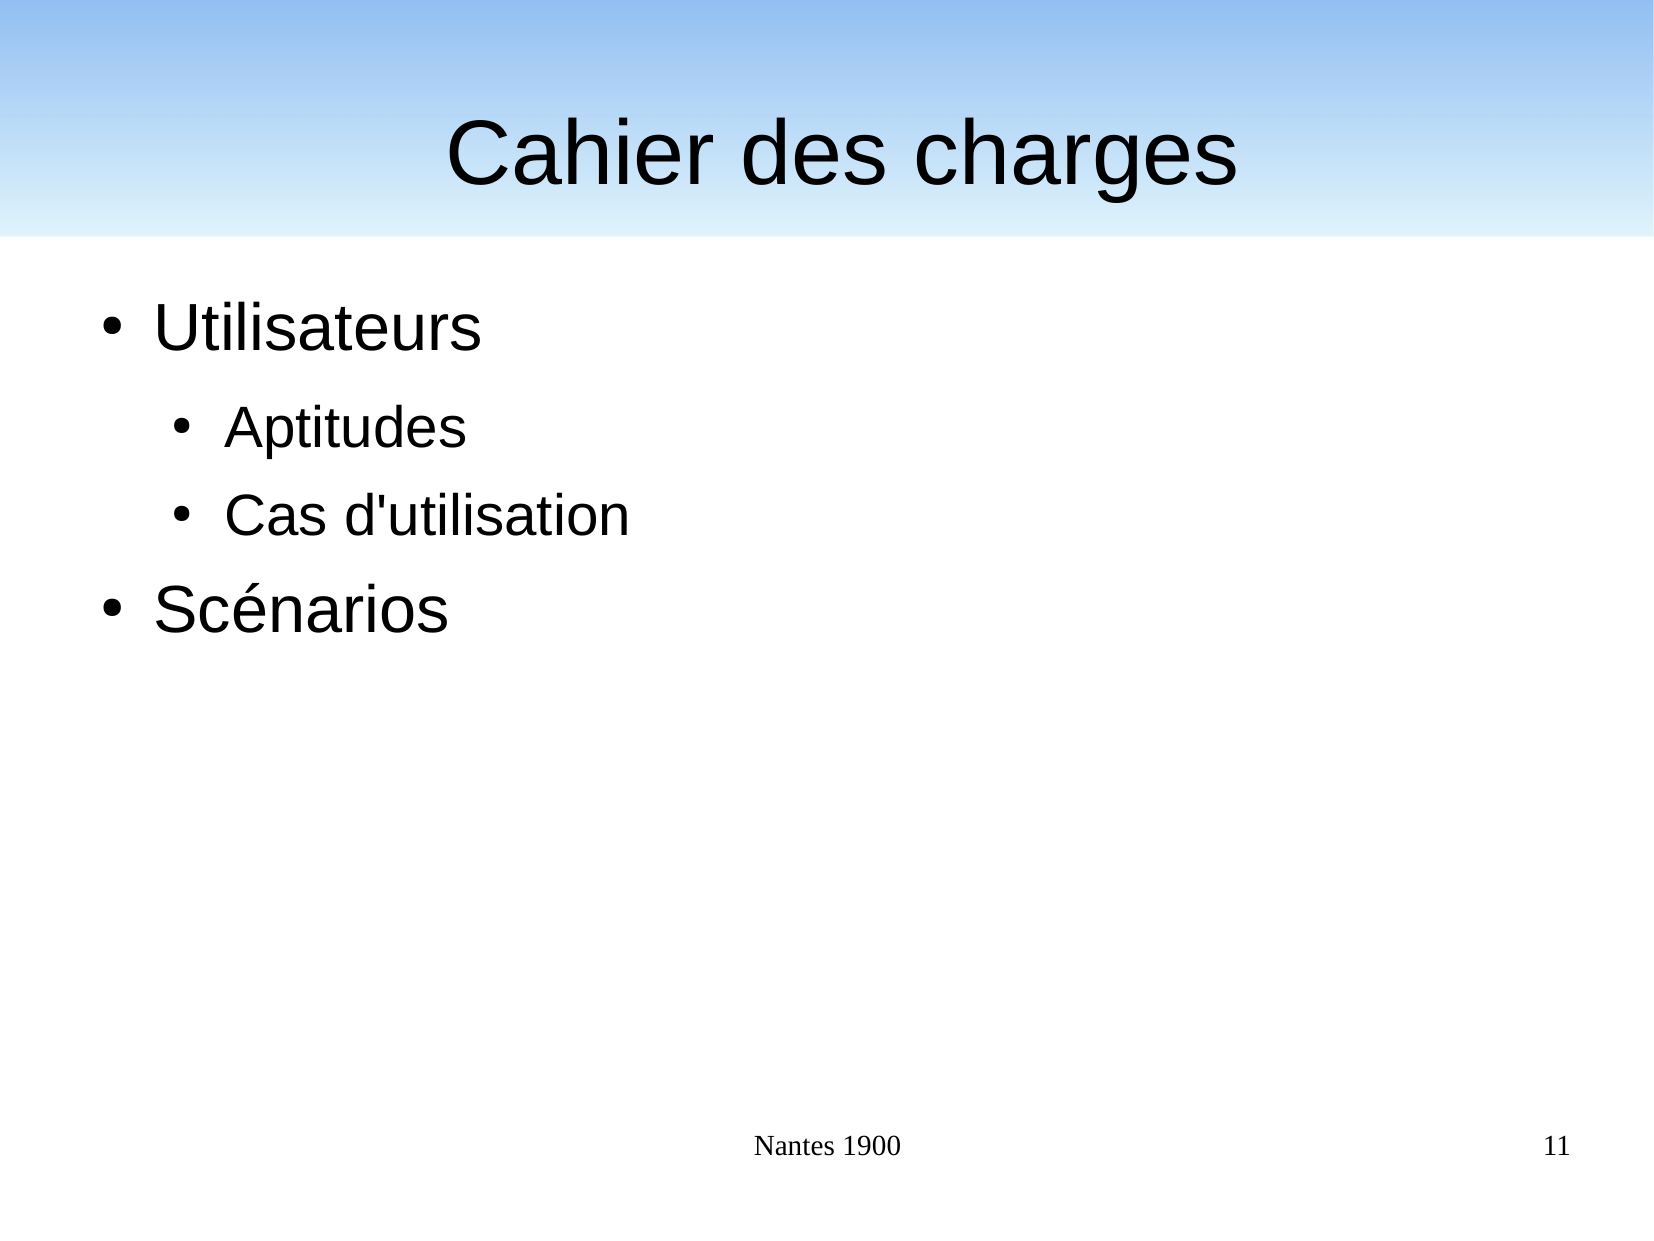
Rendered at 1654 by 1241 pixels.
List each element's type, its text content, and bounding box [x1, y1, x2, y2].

picture [0, 0, 1654, 1241]
list Utilisateurs Aptitudes Cas d'utilisation Scénarios [82, 290, 1571, 1094]
title Cahier des charges [82, 49, 1571, 257]
